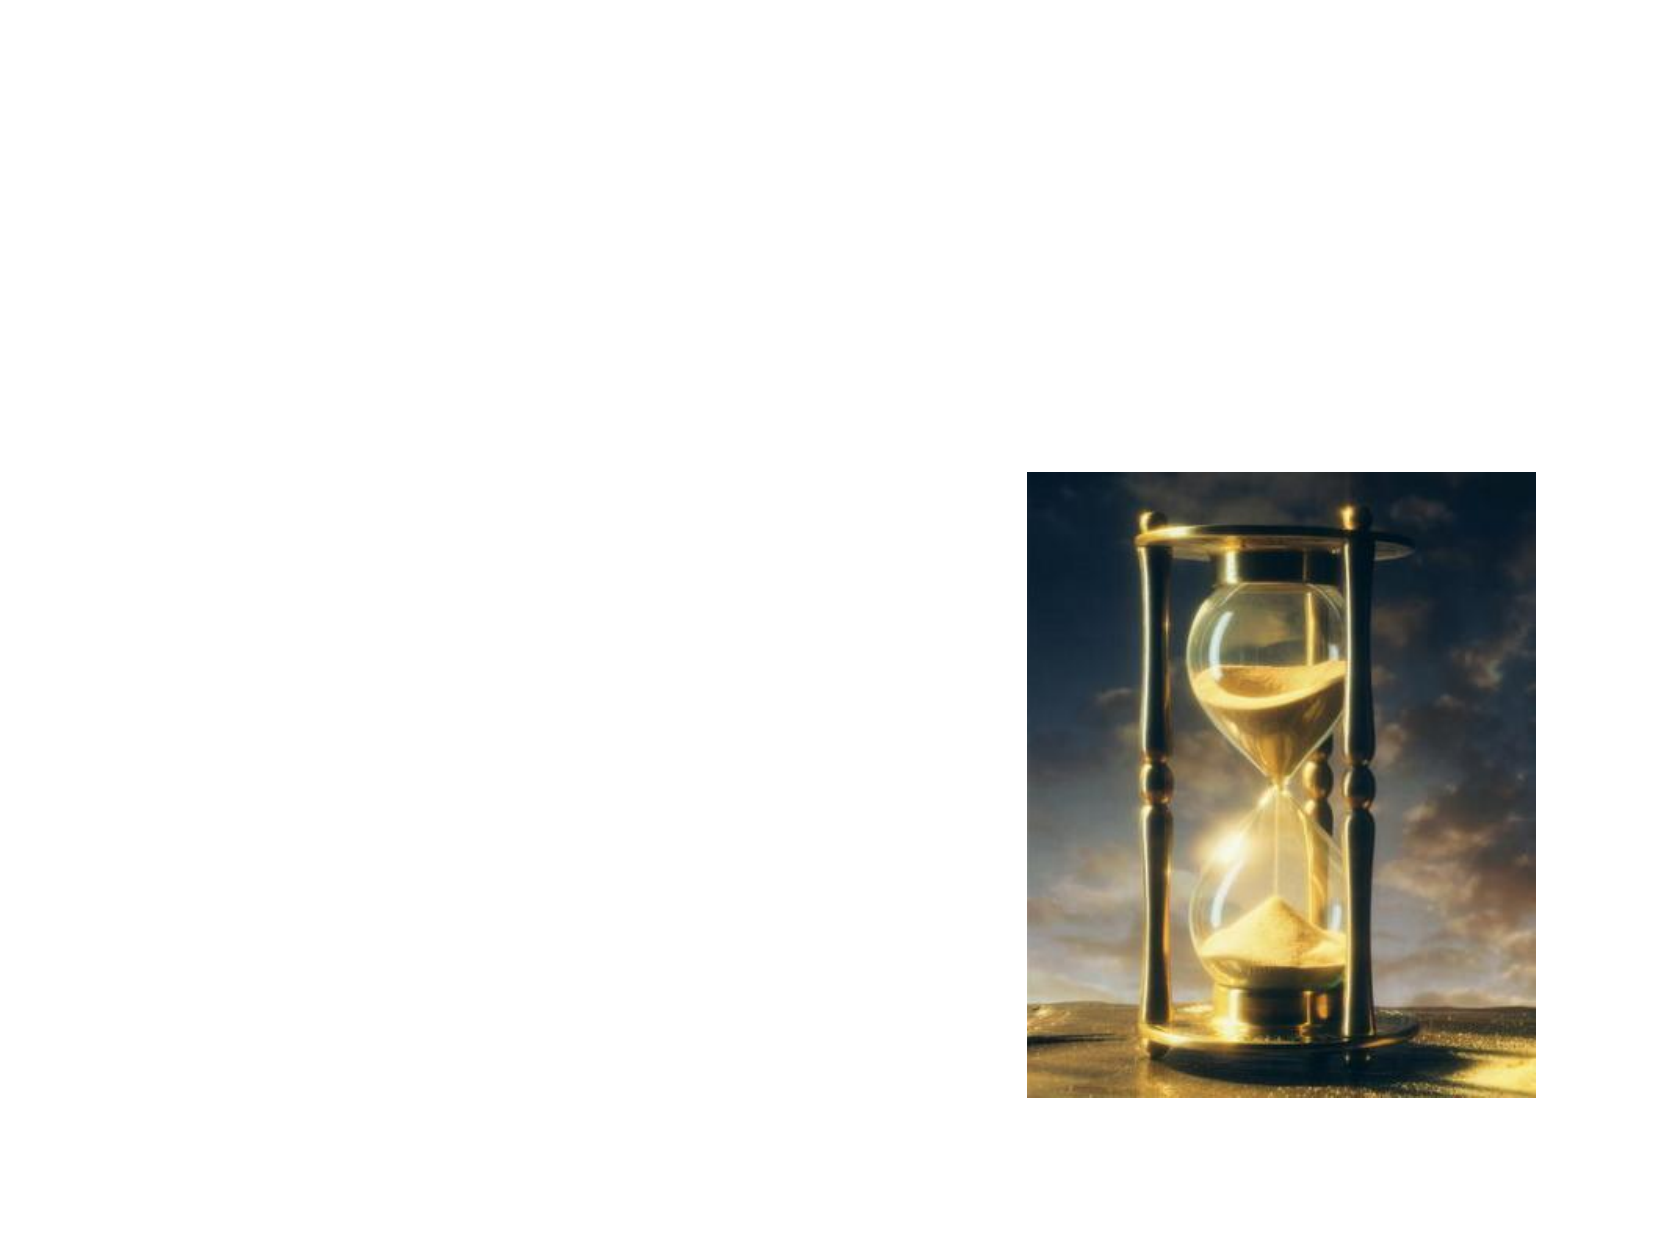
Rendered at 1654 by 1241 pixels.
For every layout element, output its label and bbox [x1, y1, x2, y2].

picture [1027, 472, 1536, 1098]
